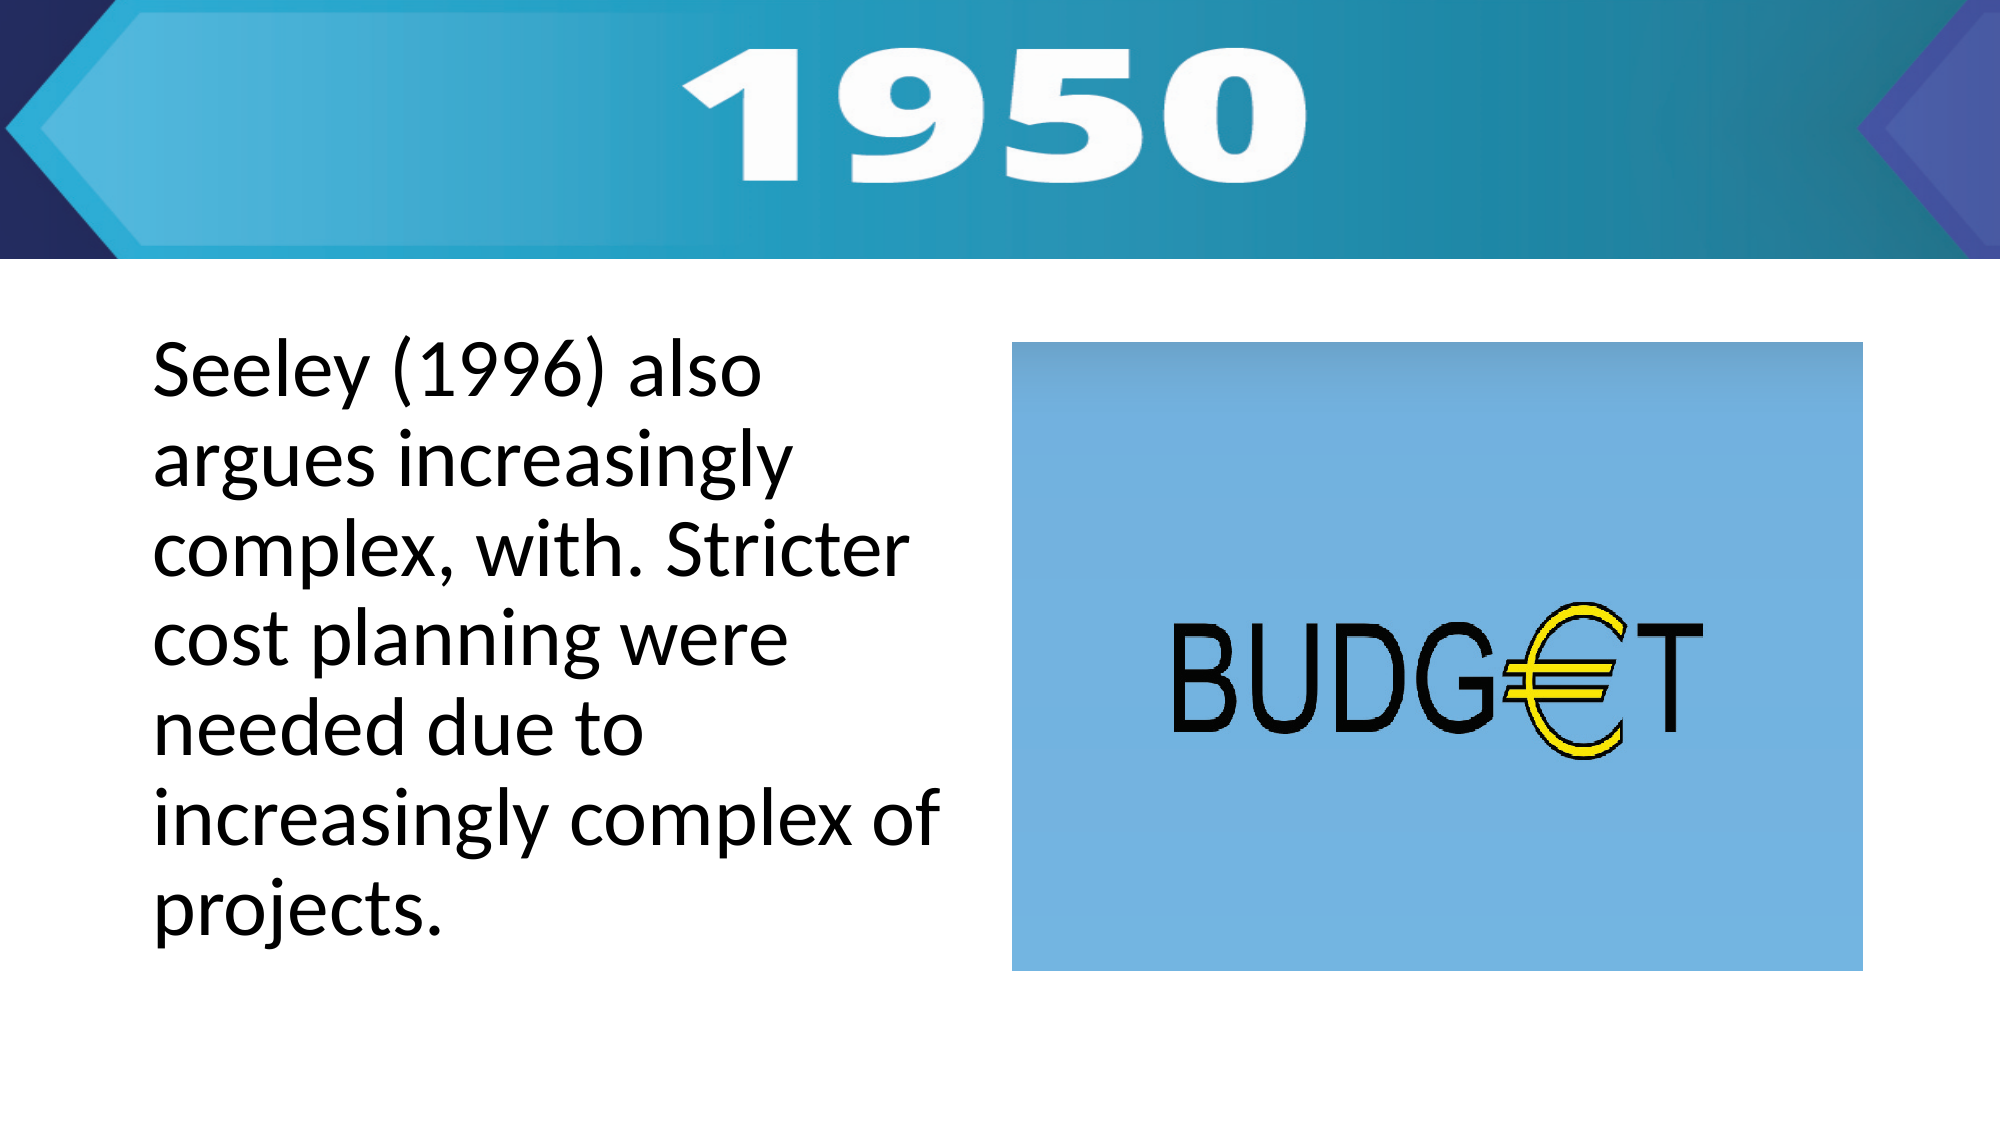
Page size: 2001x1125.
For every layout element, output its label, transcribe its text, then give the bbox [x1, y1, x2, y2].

list Seeley (1996) also argues increasingly complex, with. Stricter cost planning were needed due to increasingly complex of projects. [137, 316, 988, 1031]
picture [1012, 342, 1863, 971]
picture [0, 0, 2000, 259]
